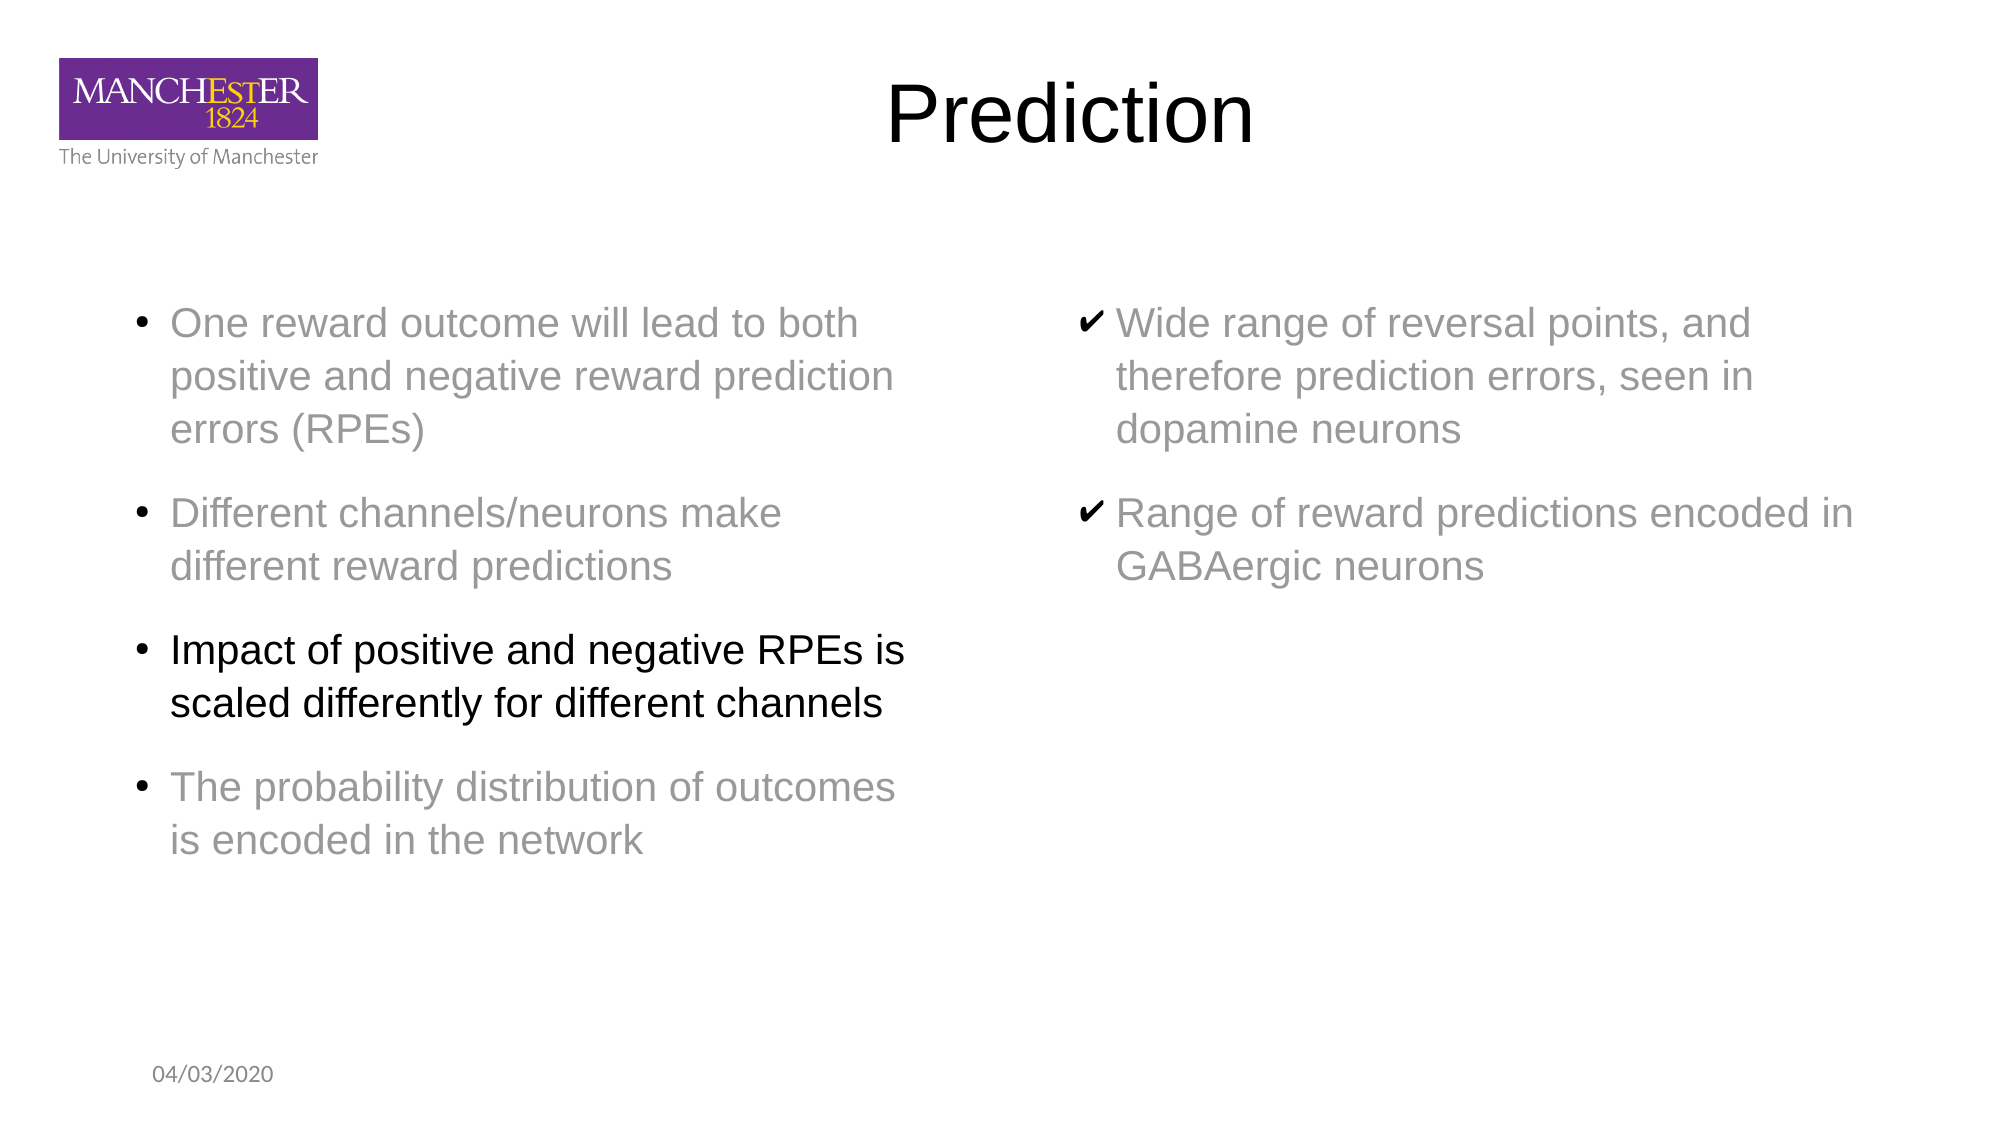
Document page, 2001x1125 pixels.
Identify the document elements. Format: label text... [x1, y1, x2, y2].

slide_number 04/03/2020 [137, 1042, 588, 1103]
picture [59, 58, 318, 169]
text_box Wide range of reversal points, and therefore prediction errors, seen in dopamine neurons Range of reward predictions encoded in GABAergic neurons [1065, 285, 1877, 978]
title Prediction [338, 44, 1804, 183]
text_box One reward outcome will lead to both positive and negative reward prediction errors (RPEs) Different channels/neurons make different reward predictions Impact of positive and negative RPEs is scaled differently for different channels The probability distribution of outcomes is encoded in the network [120, 285, 931, 978]
